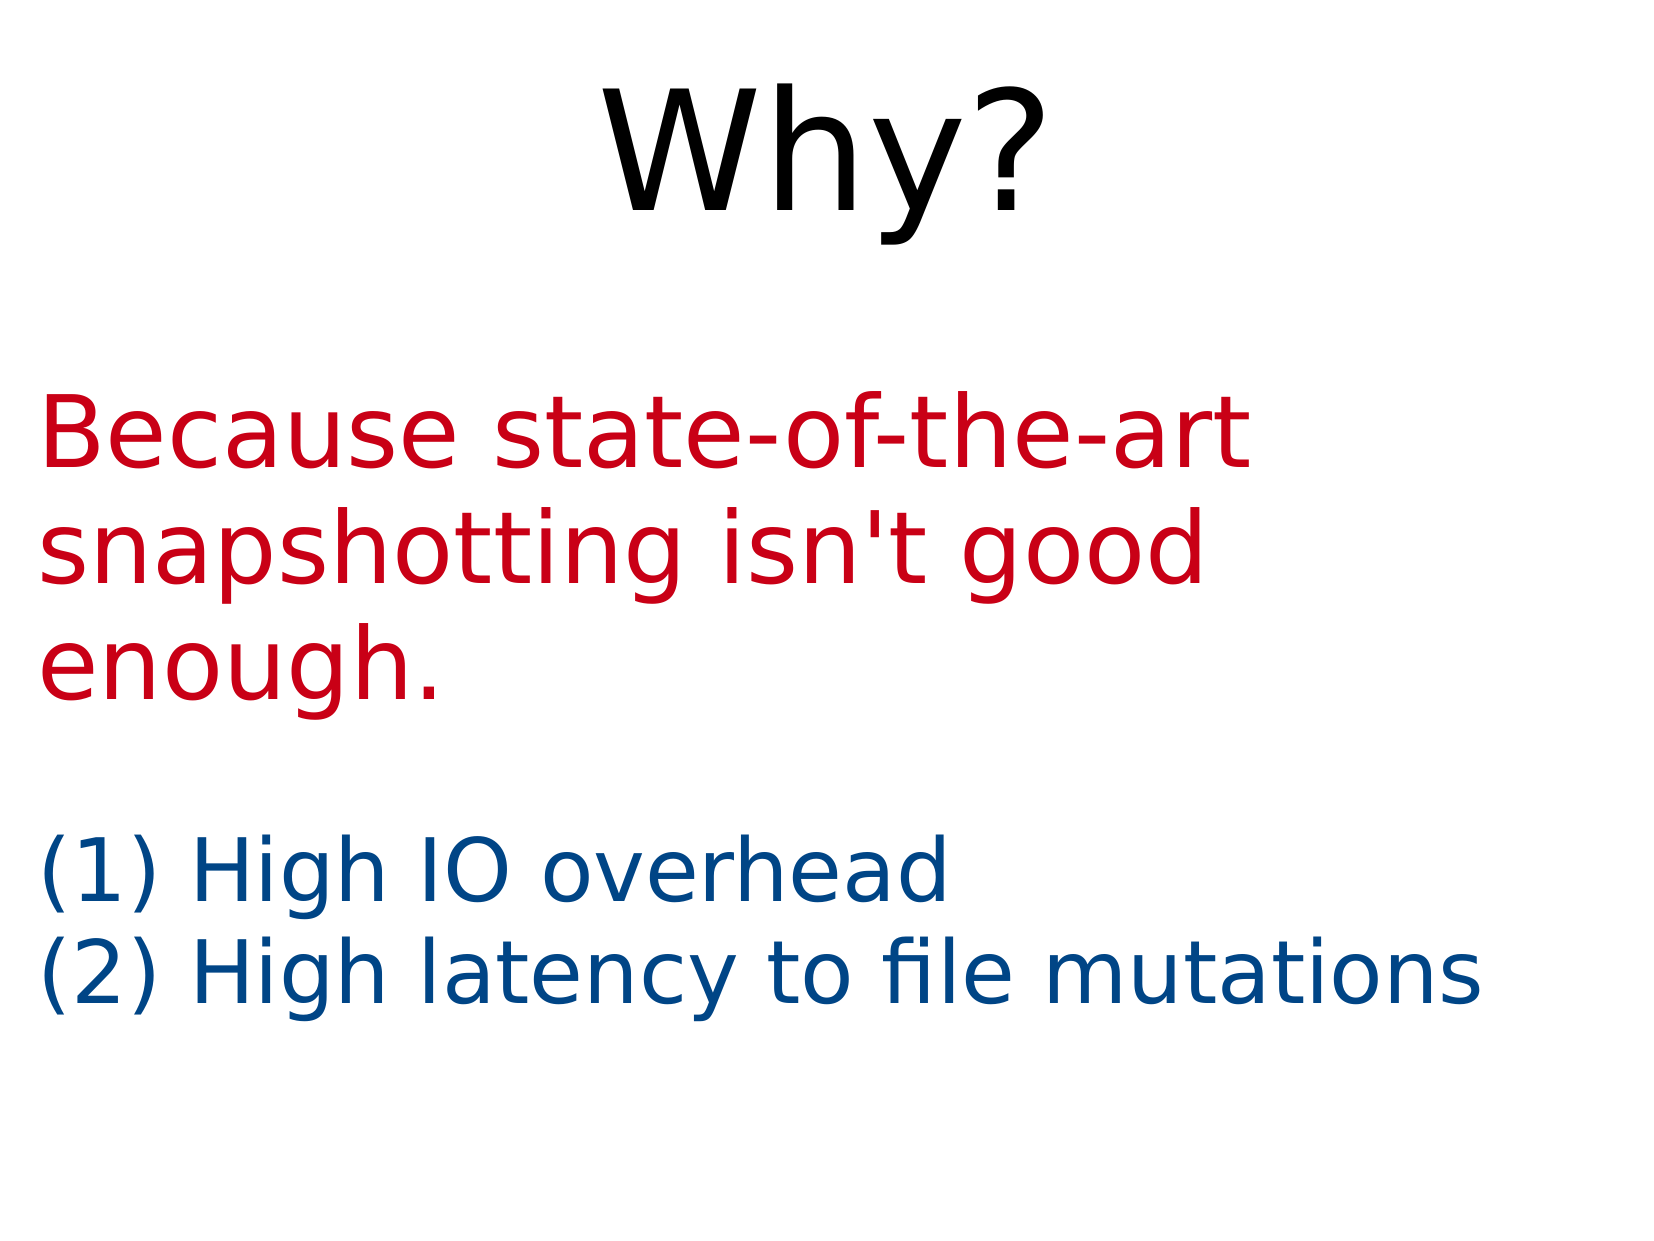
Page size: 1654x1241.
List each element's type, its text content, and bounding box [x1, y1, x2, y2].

title Why? [82, 49, 1571, 257]
subtitle Because state-of-the-art snapshotting isn't good enough. (1) High IO overhead (2) High latency to file mutations [37, 290, 1613, 1109]
